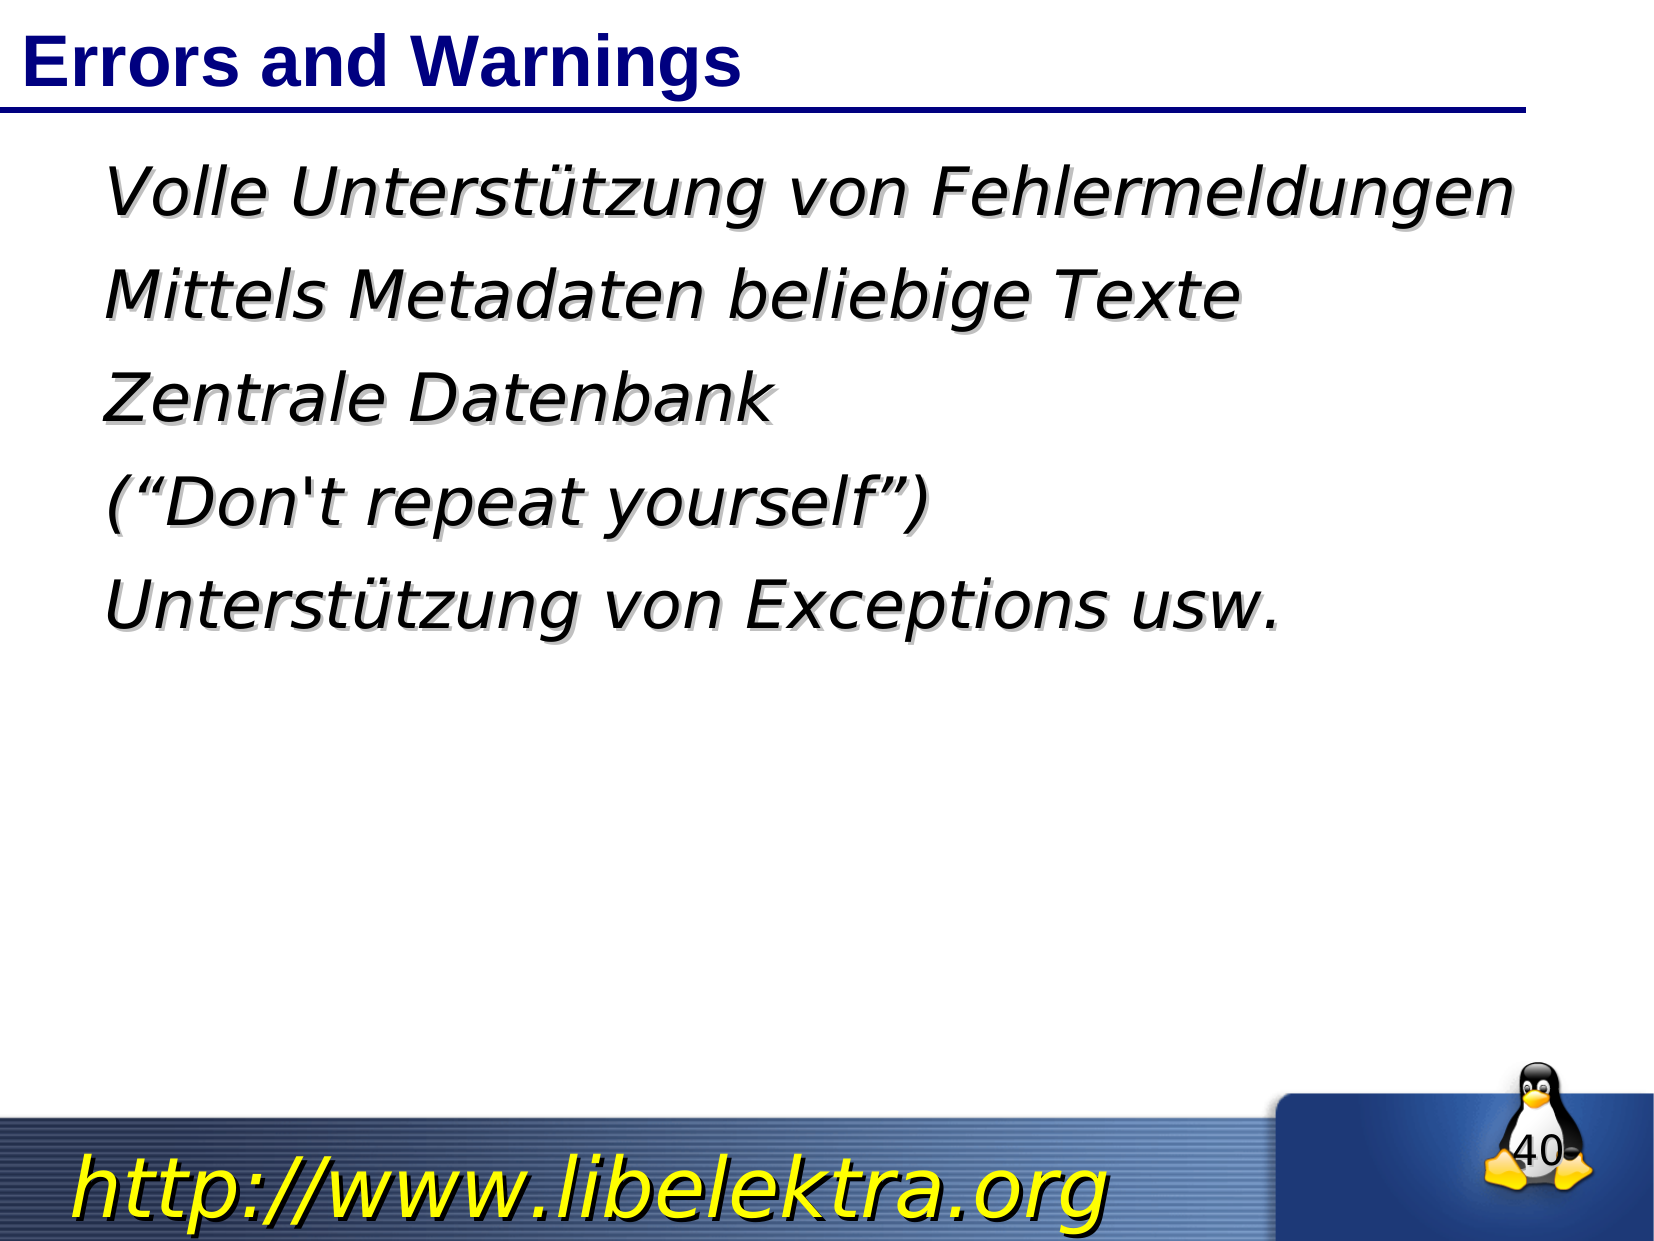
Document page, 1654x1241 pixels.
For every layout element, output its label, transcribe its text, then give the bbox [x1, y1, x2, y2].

picture [0, 1061, 1654, 1241]
text_box <Nummer> [1312, 1122, 1565, 1178]
text_box Errors and Warnings [21, 14, 1611, 111]
text_box Volle Unterstützung von Fehlermeldungen Mittels Metadaten beliebige Texte Zentrale Datenbank (“Don't repeat yourself”) Unterstützung von Exceptions usw. [104, 147, 1565, 723]
